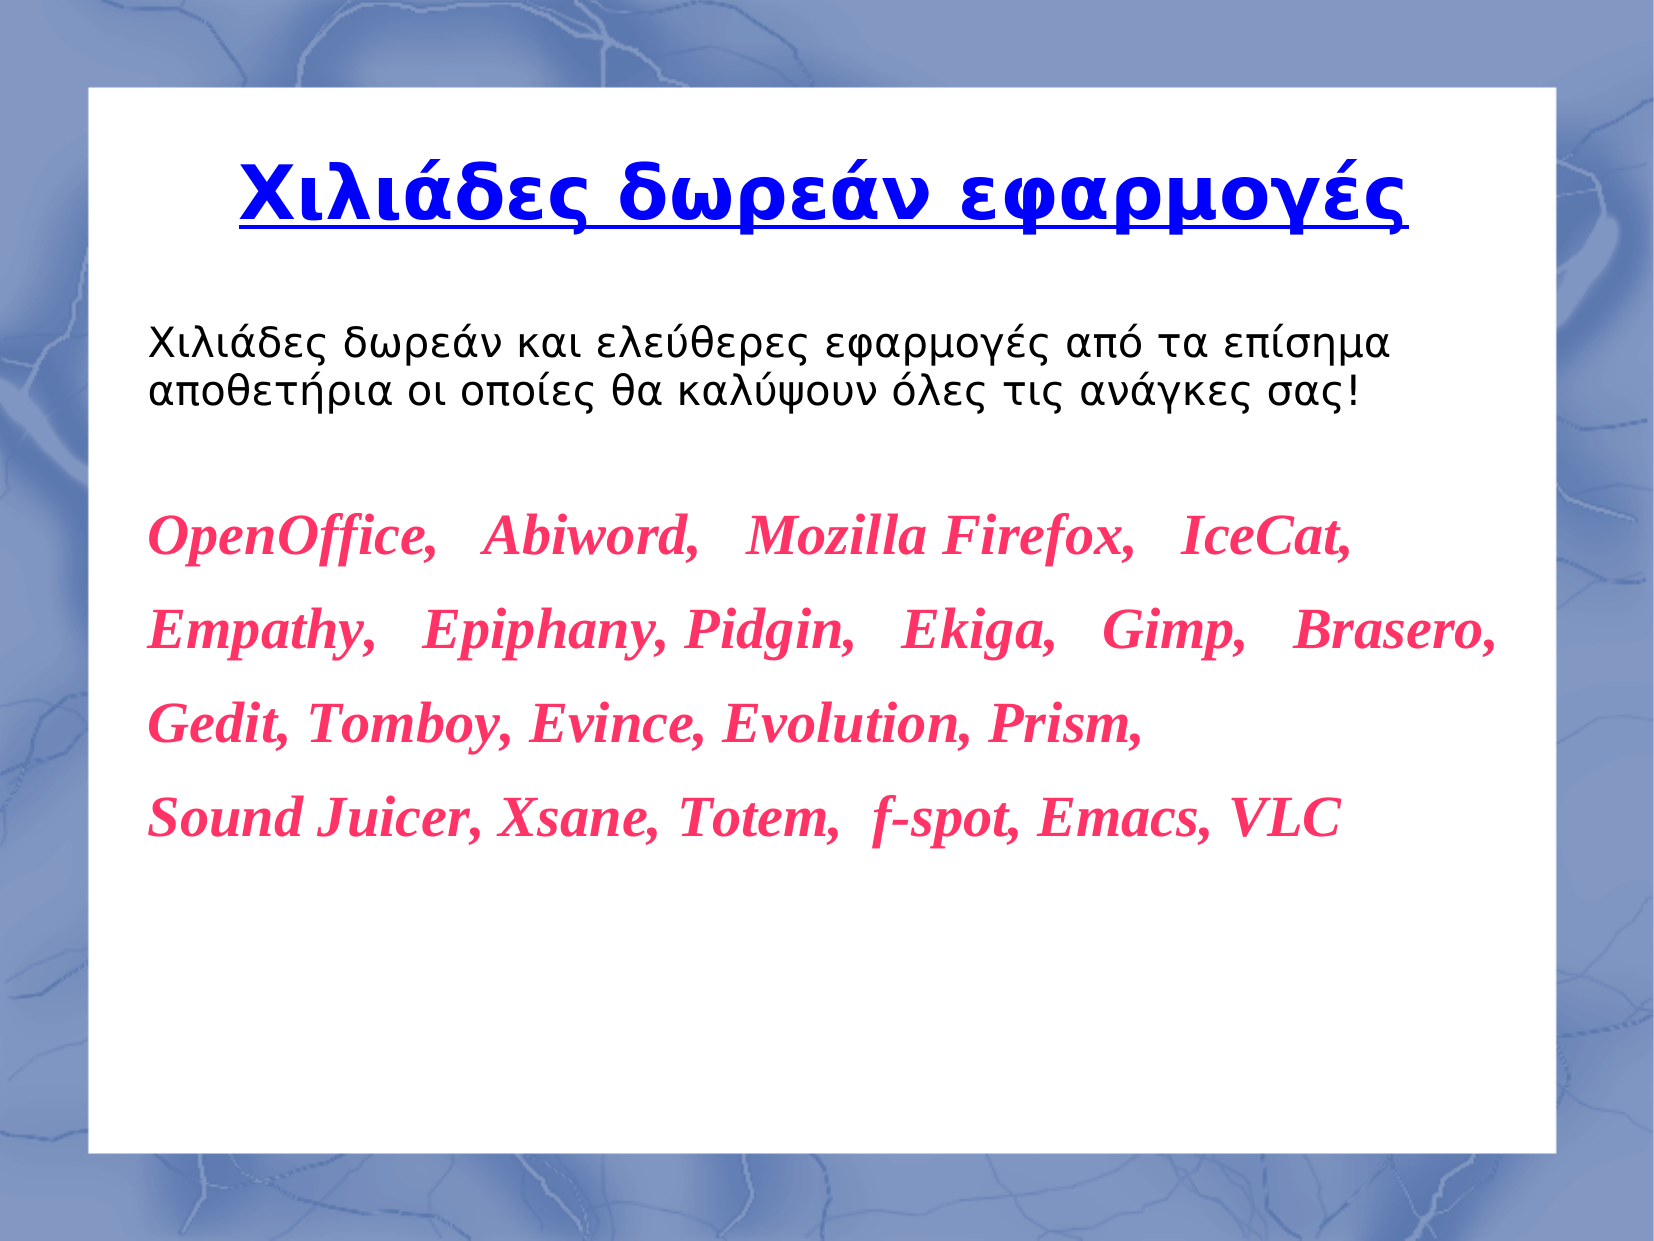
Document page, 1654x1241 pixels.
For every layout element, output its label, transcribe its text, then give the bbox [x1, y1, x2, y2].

picture [0, 0, 1654, 1241]
list Χιλιάδες δωρεάν και ελεύθερες εφαρμογές από τα επίσημα αποθετήρια οι οποίες θα καλύψουν όλες τις ανάγκες σας! ΟpenΟffice, Abiword, Mozilla Firefox, IceCat, Empathy, Epiphany, Pidgin, Ekiga, Gimp, Brasero, Gedit, Tomboy, Evince, Evolution, Prism, Sound Juicer, Xsane, Totem, f-spot, Emacs, VLC [147, 318, 1506, 1123]
title Χιλιάδες δωρεάν εφαρμογές [118, 98, 1536, 291]
